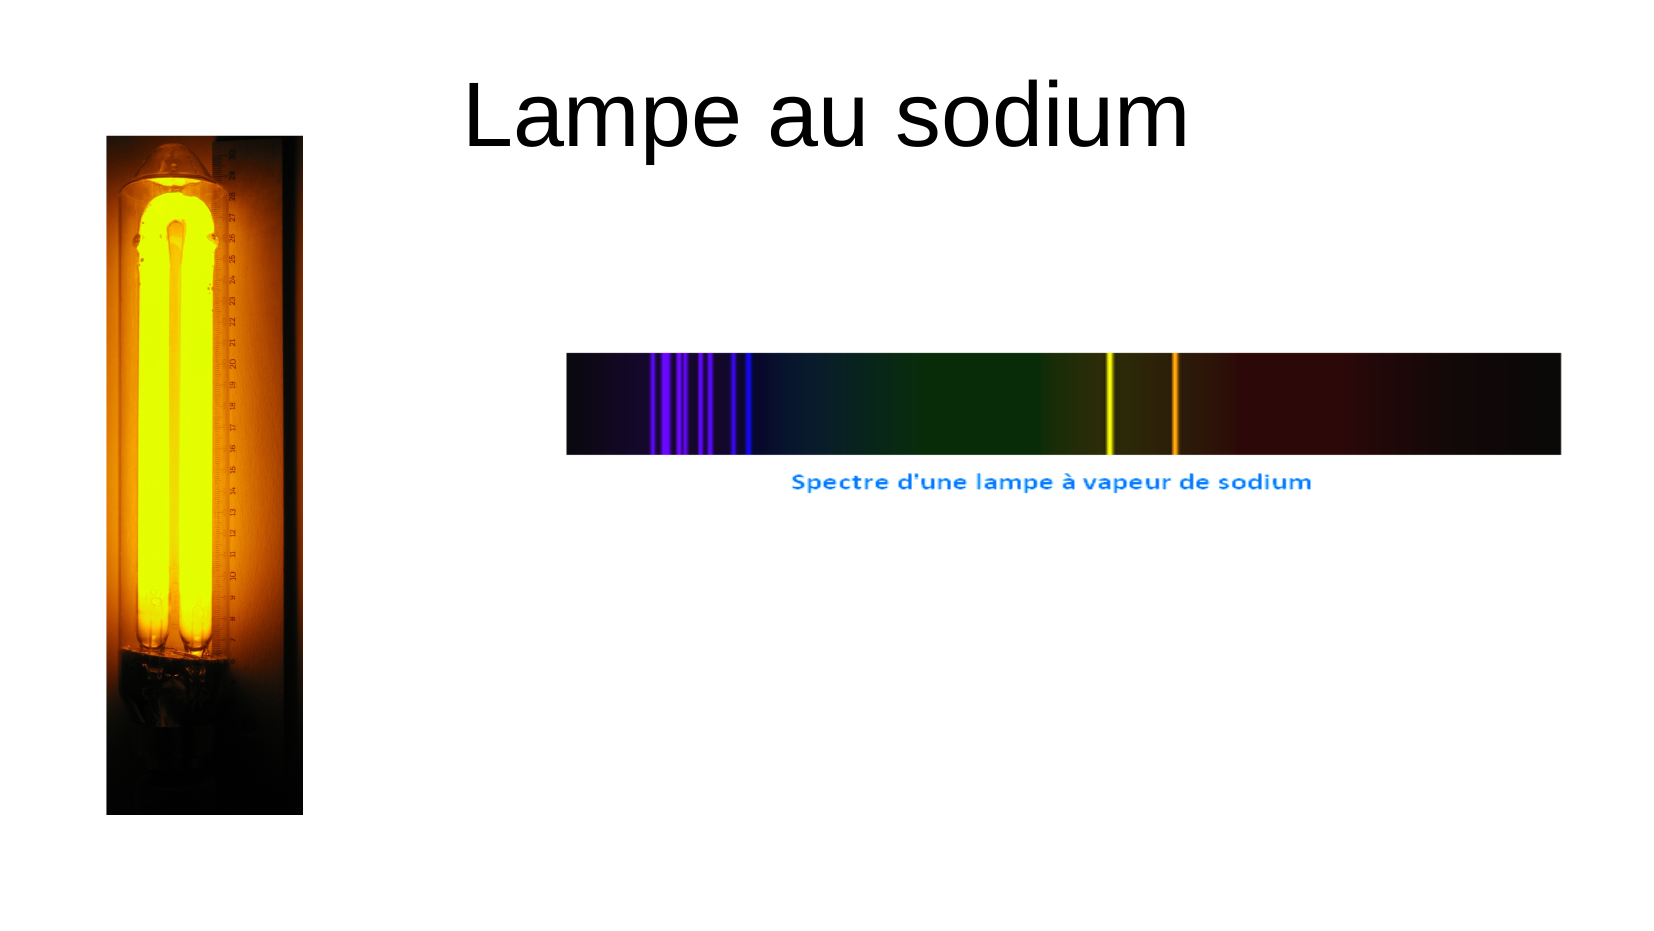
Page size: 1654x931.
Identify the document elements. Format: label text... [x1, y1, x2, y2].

title Lampe au sodium [82, 37, 1571, 193]
picture [106, 135, 303, 815]
picture [531, 342, 1620, 567]
